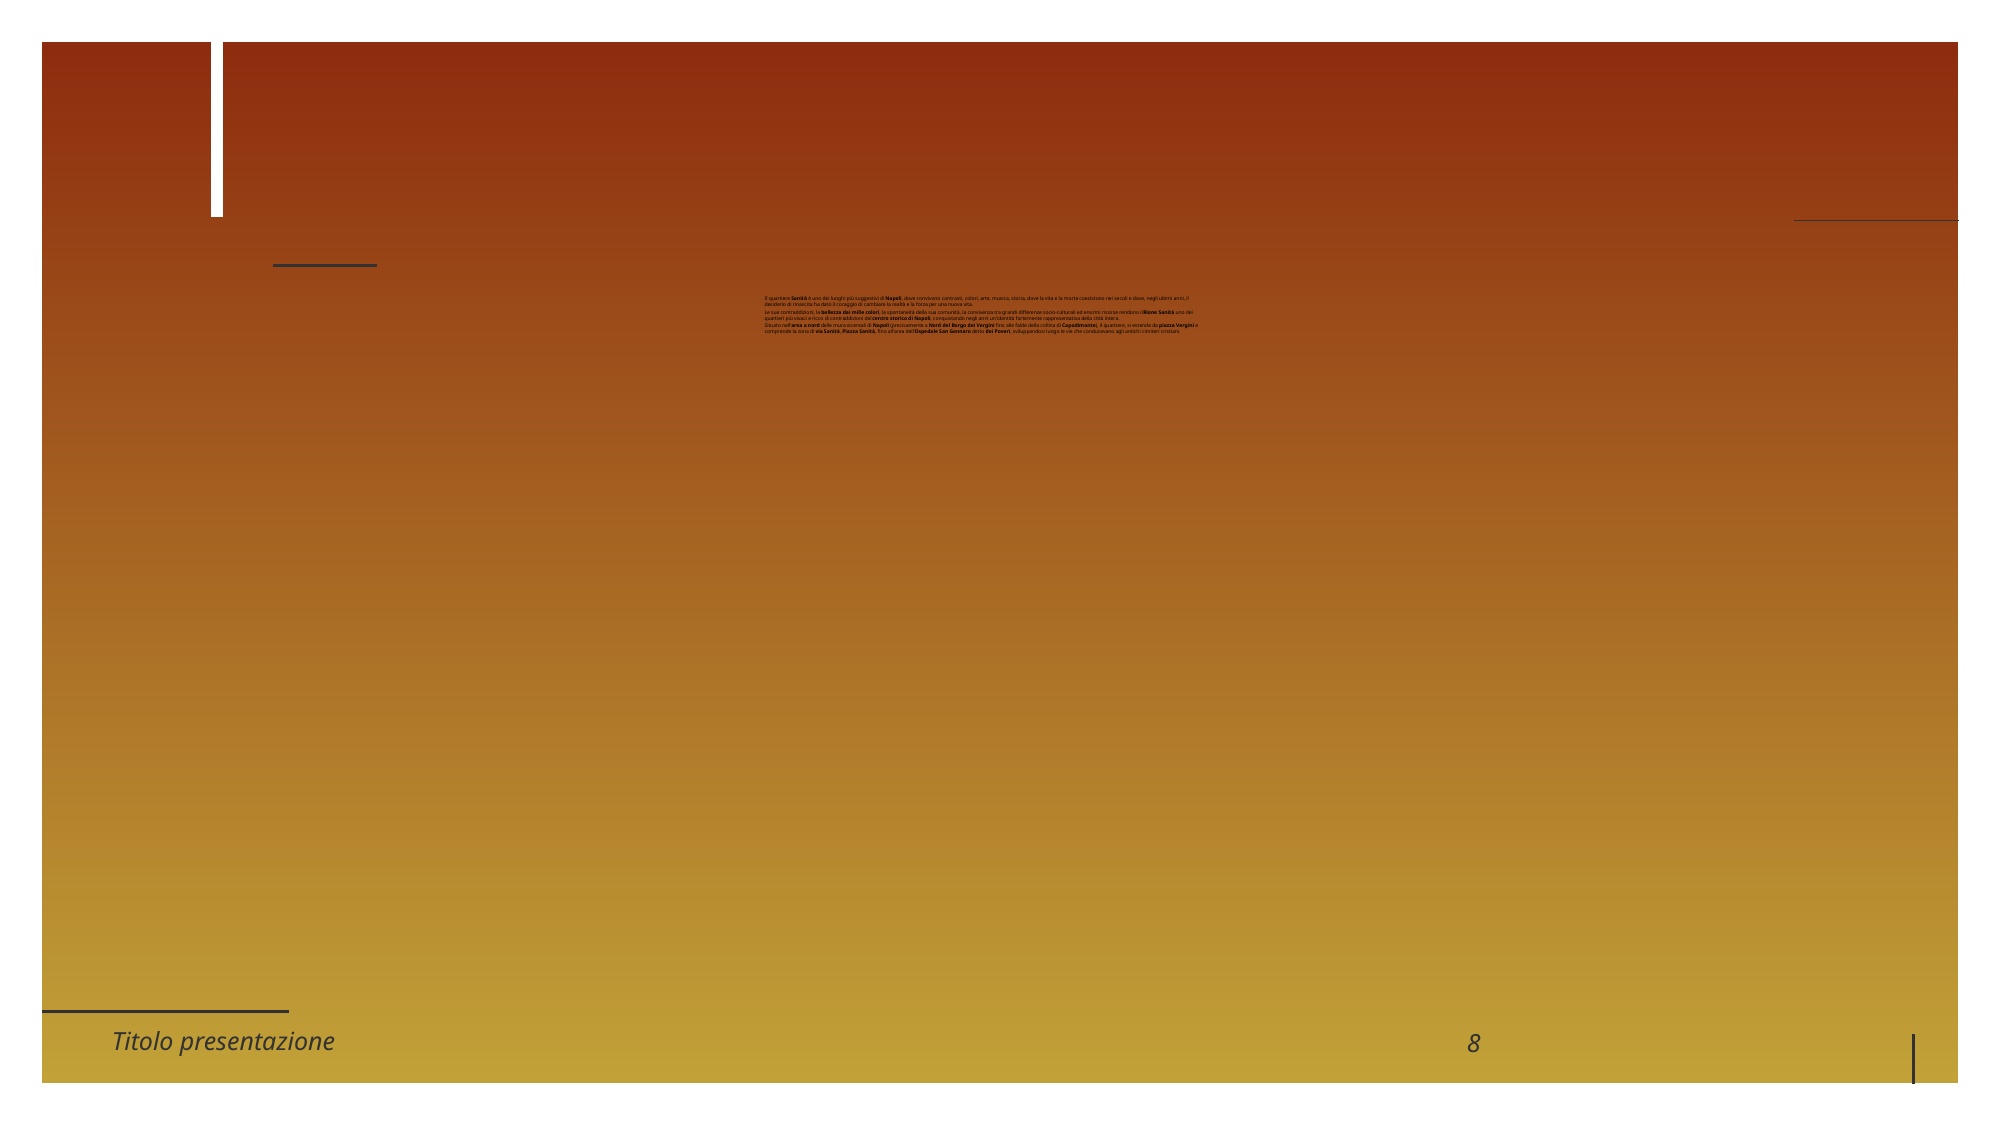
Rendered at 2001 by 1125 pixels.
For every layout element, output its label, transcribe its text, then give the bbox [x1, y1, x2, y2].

text_box Titolo presentazione [96, 1010, 555, 1071]
text_box ‹N› [1451, 1015, 1902, 1075]
list Il quartiere Sanità è uno dei luoghi più suggestivi di Napoli, dove convivono contrasti, colori, arte, musica, storia, dove la vita e la morte coesistono nei secoli e dove, negli ultimi anni, il desiderio di rinascita ha dato il coraggio di cambiare la realtà e la forza per una nuova vita. Le sue contraddizioni, la bellezza dai mille colori, la spontaneità della sua comunità, la convivenza tra grandi differenze socio-culturali ed enormi risorse rendono il Rione Sanità uno dei quartieri più vivaci e ricco di contraddizioni del centro storico di Napoli, conquistando negli anni un’identità fortemente rappresentativa della città intera. Situato nell’area a nord delle mura vicereali di Napoli (precisamente a Nord del Borgo dei Vergini fino alle falde della collina di Capodimonte), il quartiere, si estende da piazza Vergini e comprende la zona di via Sanità, Piazza Sanità, fino all’area dell’Ospedale San Gennaro detto dei Poveri, sviluppandosi lungo le vie che conducevano agli antichi cimiteri cristiani. [182, 279, 1812, 1011]
